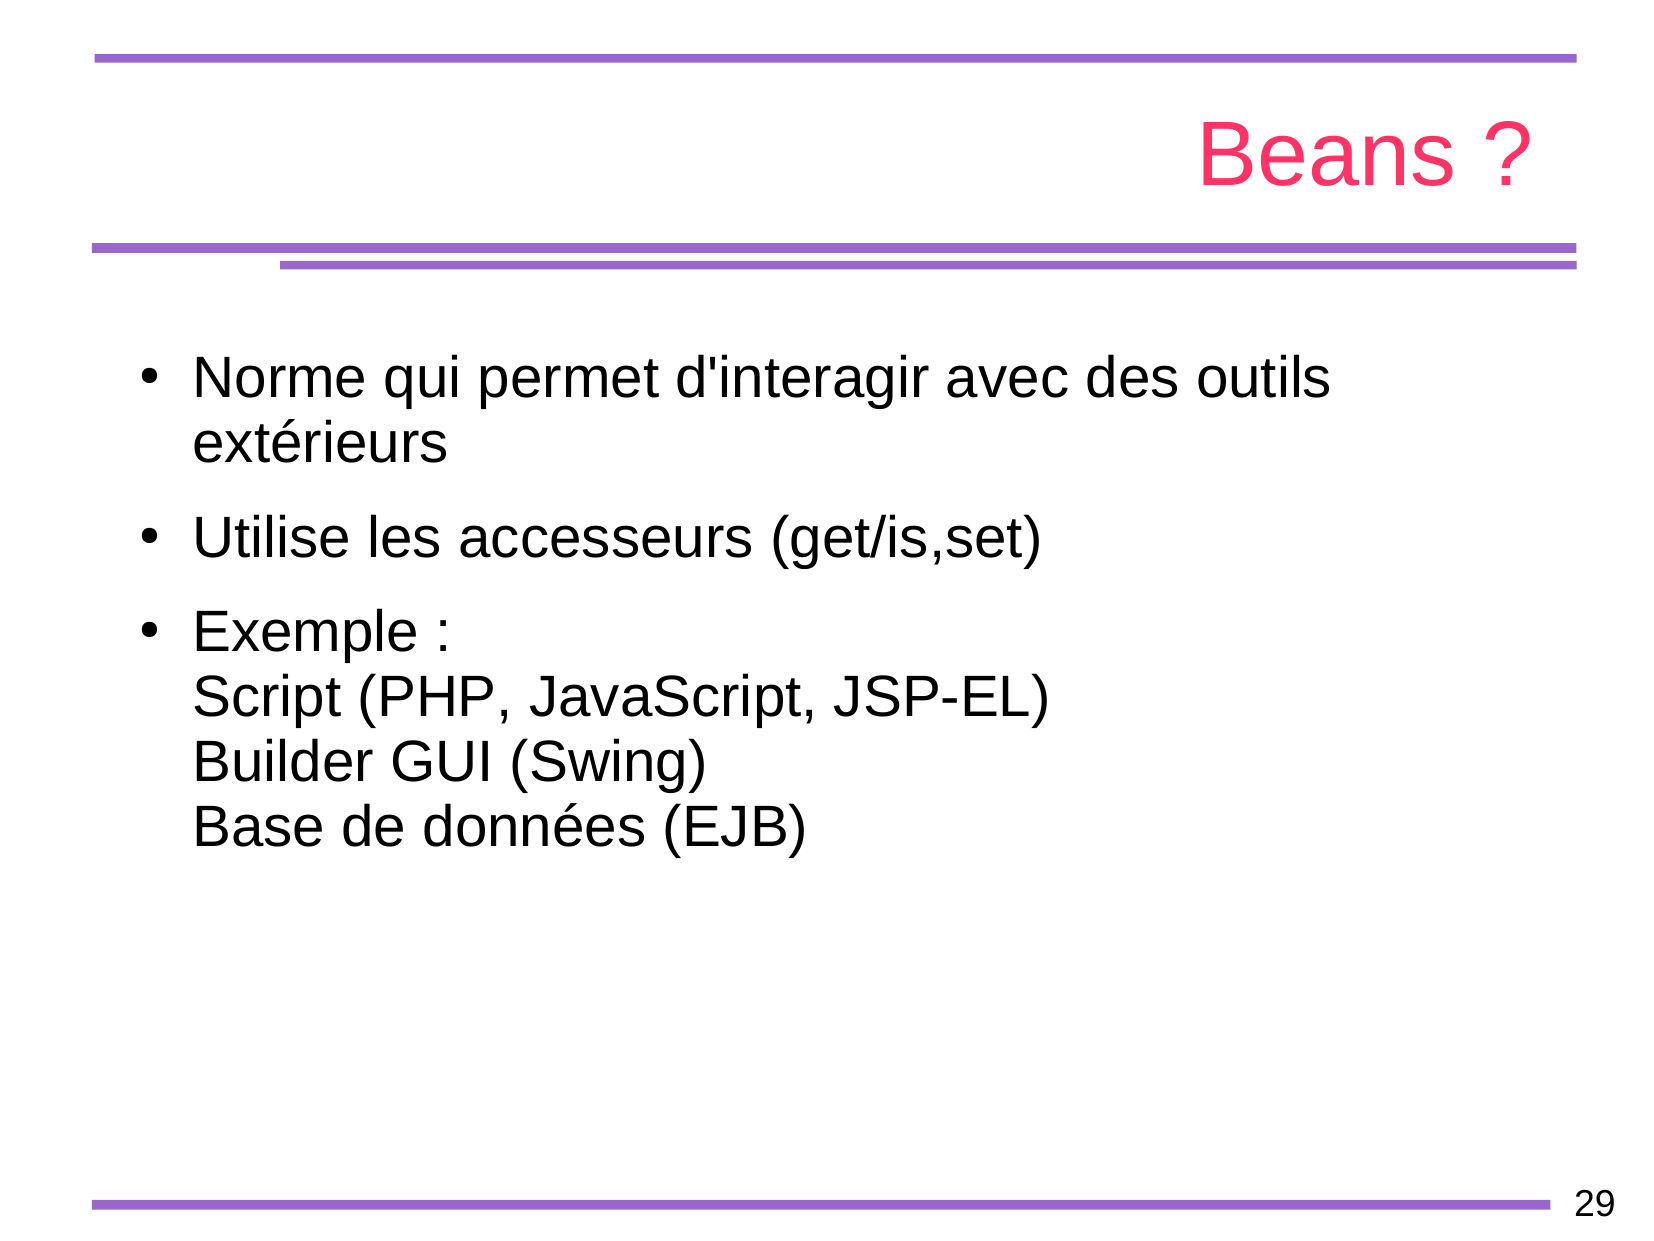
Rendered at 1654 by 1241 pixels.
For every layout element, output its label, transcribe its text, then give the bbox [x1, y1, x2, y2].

title Beans ? [121, 49, 1534, 257]
list Norme qui permet d'interagir avec des outils extérieurs Utilise les accesseurs (get/is,set) Exemple : Script (PHP, JavaScript, JSP-EL) Builder GUI (Swing) Base de données (EJB) [121, 344, 1534, 1127]
